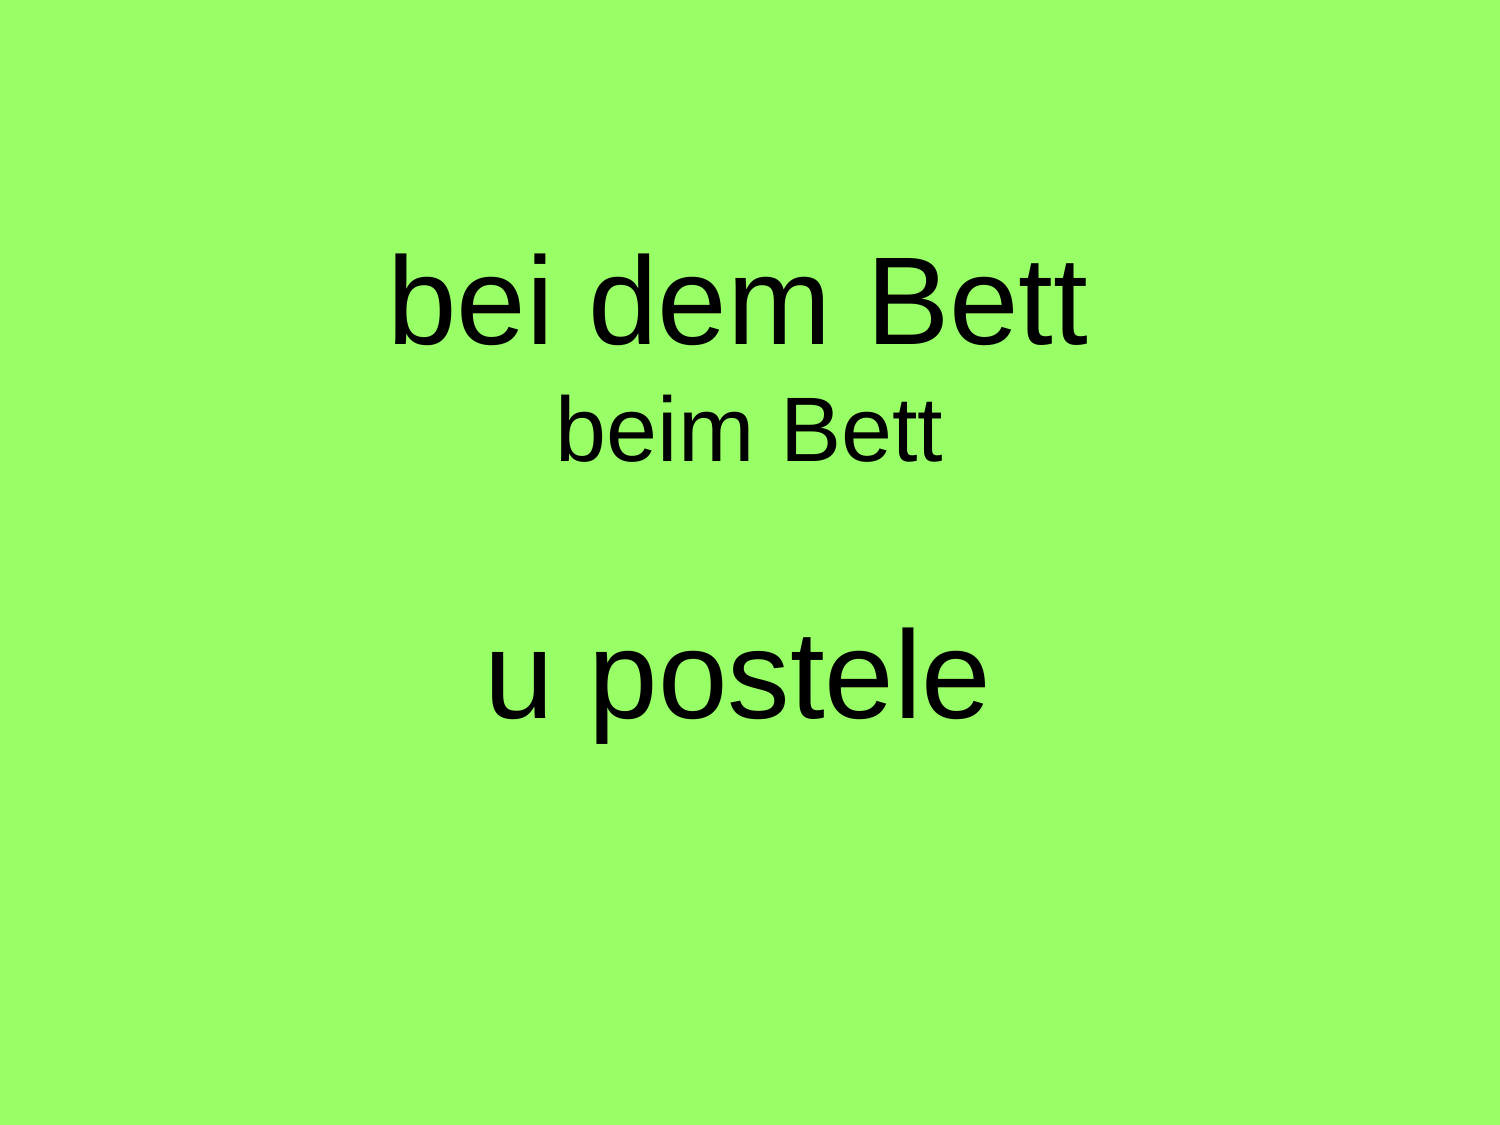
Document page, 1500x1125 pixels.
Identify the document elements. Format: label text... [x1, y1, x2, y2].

subtitle u postele [76, 586, 1400, 921]
title bei dem Bett beim Bett [88, 160, 1388, 539]
